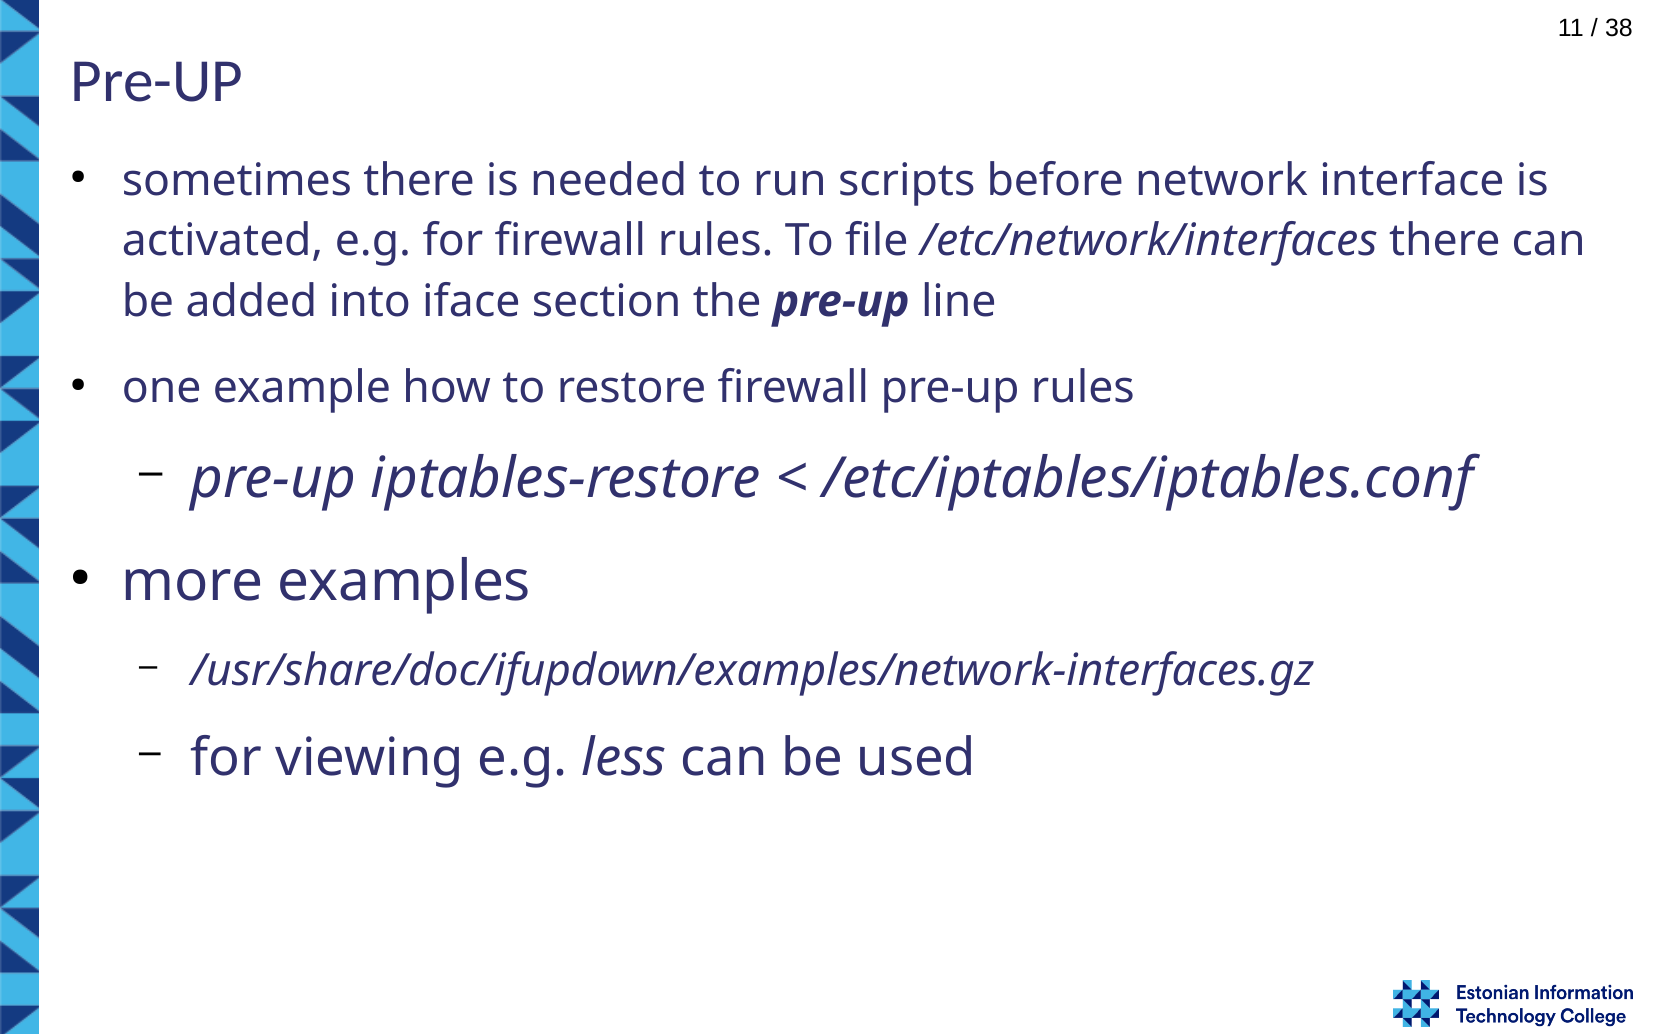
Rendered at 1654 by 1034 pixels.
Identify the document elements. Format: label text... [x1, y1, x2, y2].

picture [1393, 980, 1633, 1027]
title Pre-UP [70, 41, 1630, 130]
list sometimes there is needed to run scripts before network interface is activated, e.g. for firewall rules. To file /etc/network/interfaces there can be added into iface section the pre-up line one example how to restore firewall pre-up rules pre-up iptables-restore < /etc/iptables/iptables.conf more examples /usr/share/doc/ifupdown/examples/network-interfaces.gz for viewing e.g. less can be used [53, 147, 1625, 792]
